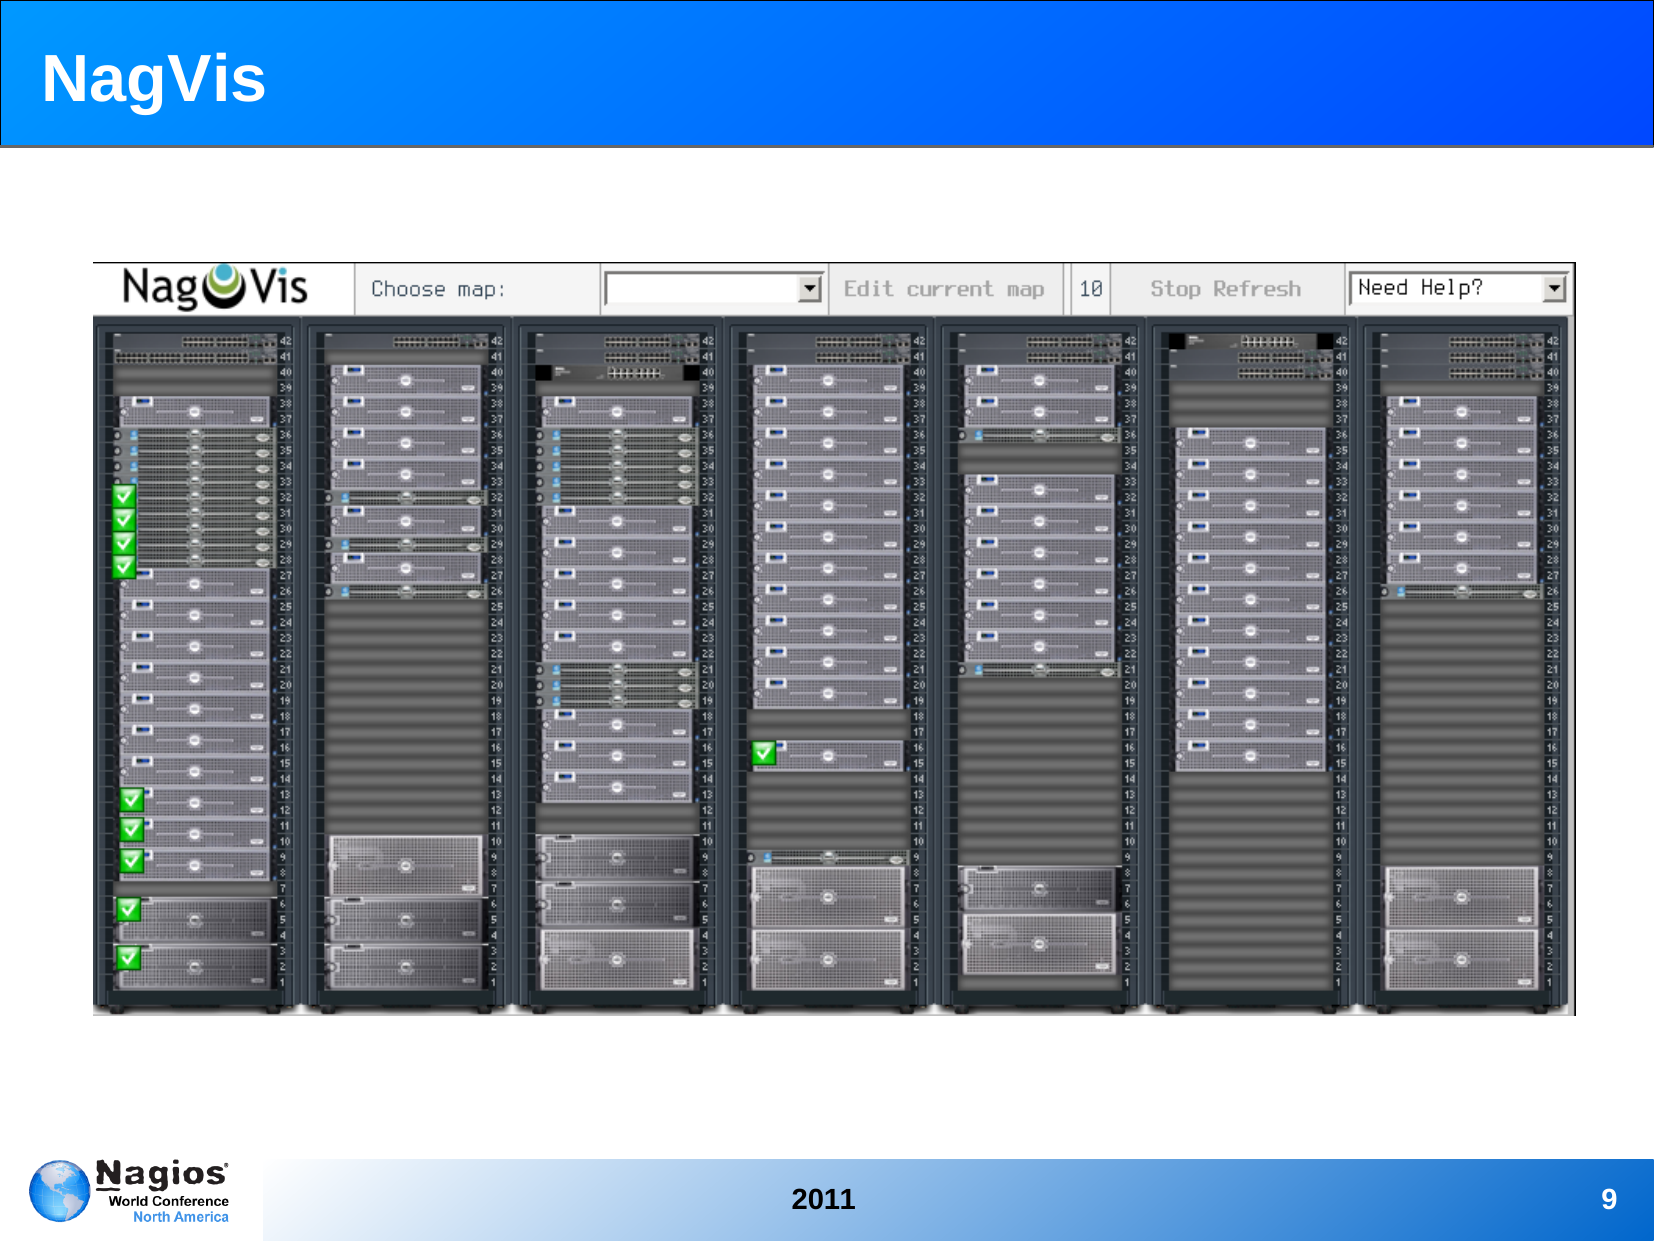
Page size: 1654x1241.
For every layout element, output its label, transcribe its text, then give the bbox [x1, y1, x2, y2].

picture [93, 262, 1576, 1016]
picture [29, 1159, 229, 1235]
title NagVis [41, 29, 1576, 127]
